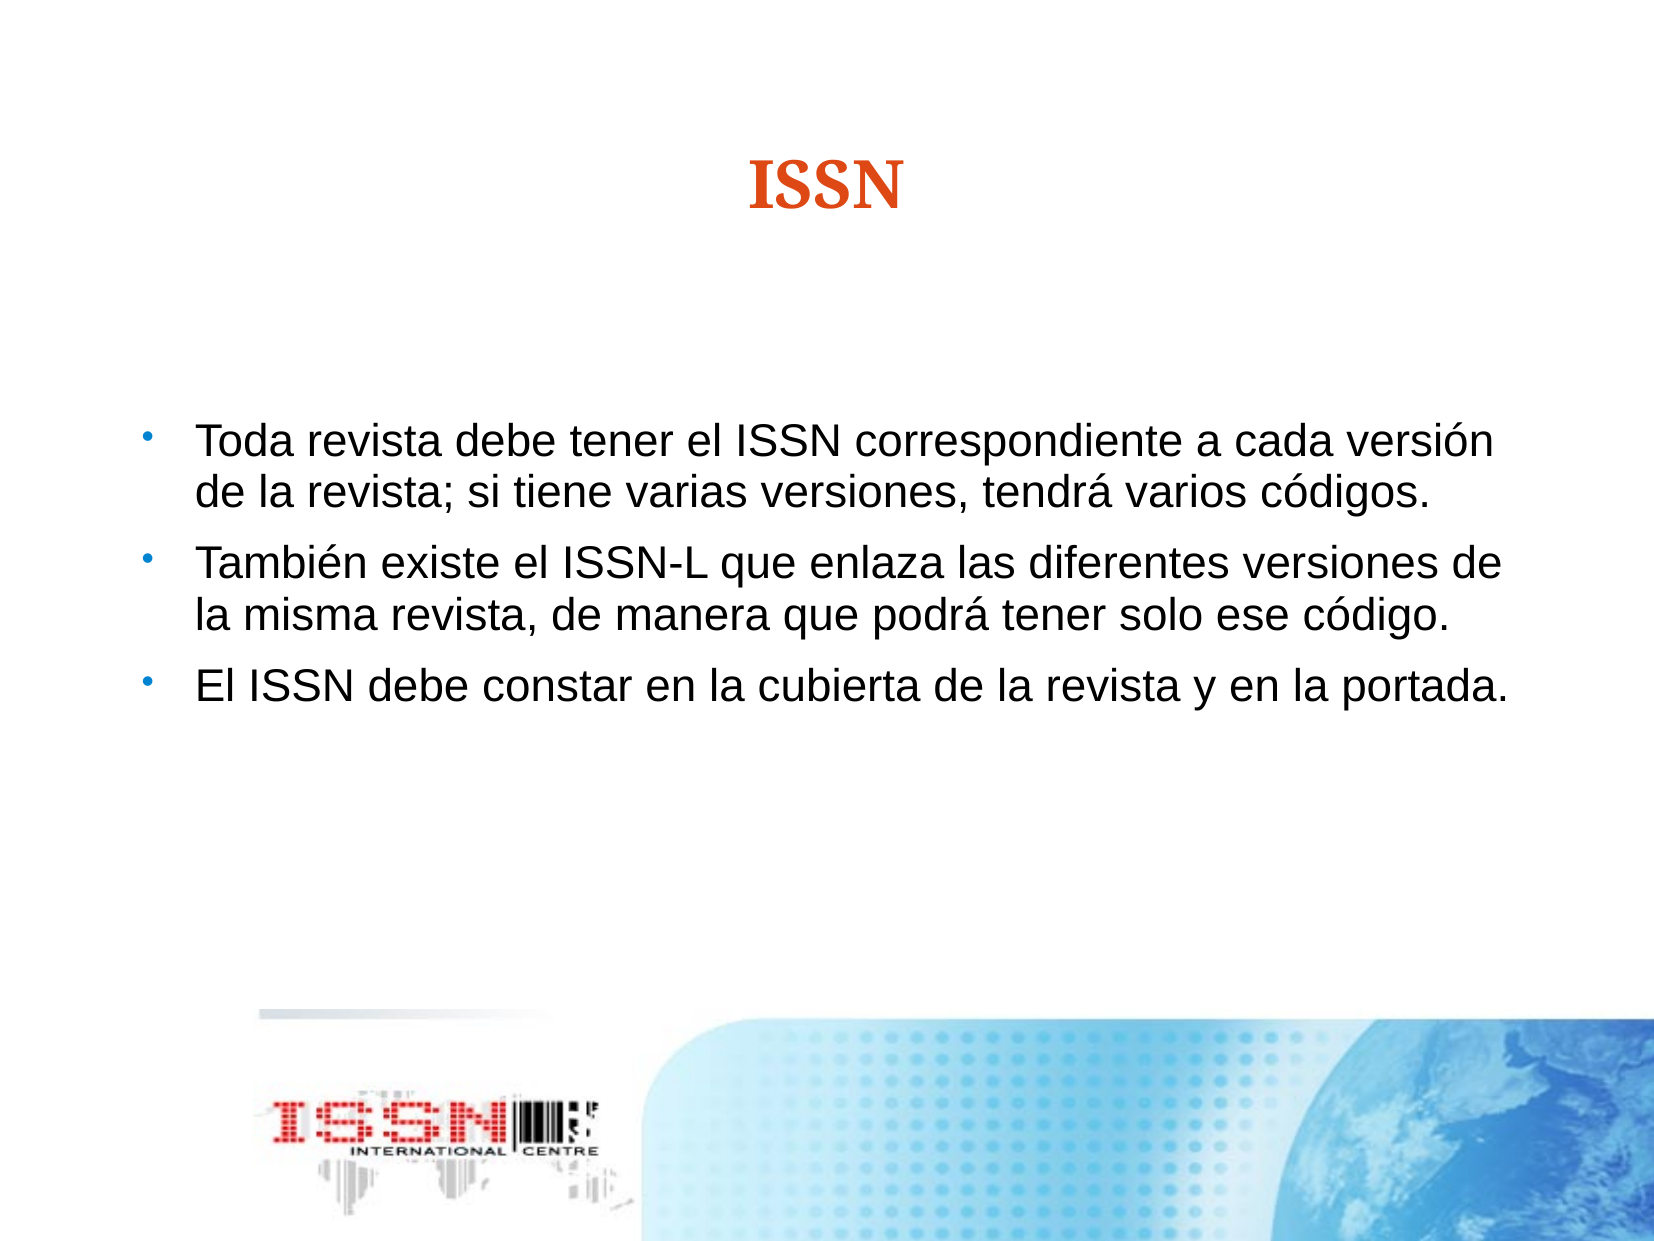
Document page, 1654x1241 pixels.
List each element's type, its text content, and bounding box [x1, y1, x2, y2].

picture [236, 1009, 1654, 1241]
title ISSN [124, 78, 1530, 287]
list Toda revista debe tener el ISSN correspondiente a cada versión de la revista; si tiene varias versiones, tendrá varios códigos. También existe el ISSN-L que enlaza las diferentes versiones de la misma revista, de manera que podrá tener solo ese código. El ISSN debe constar en la cubierta de la revista y en la portada. [124, 343, 1532, 1063]
